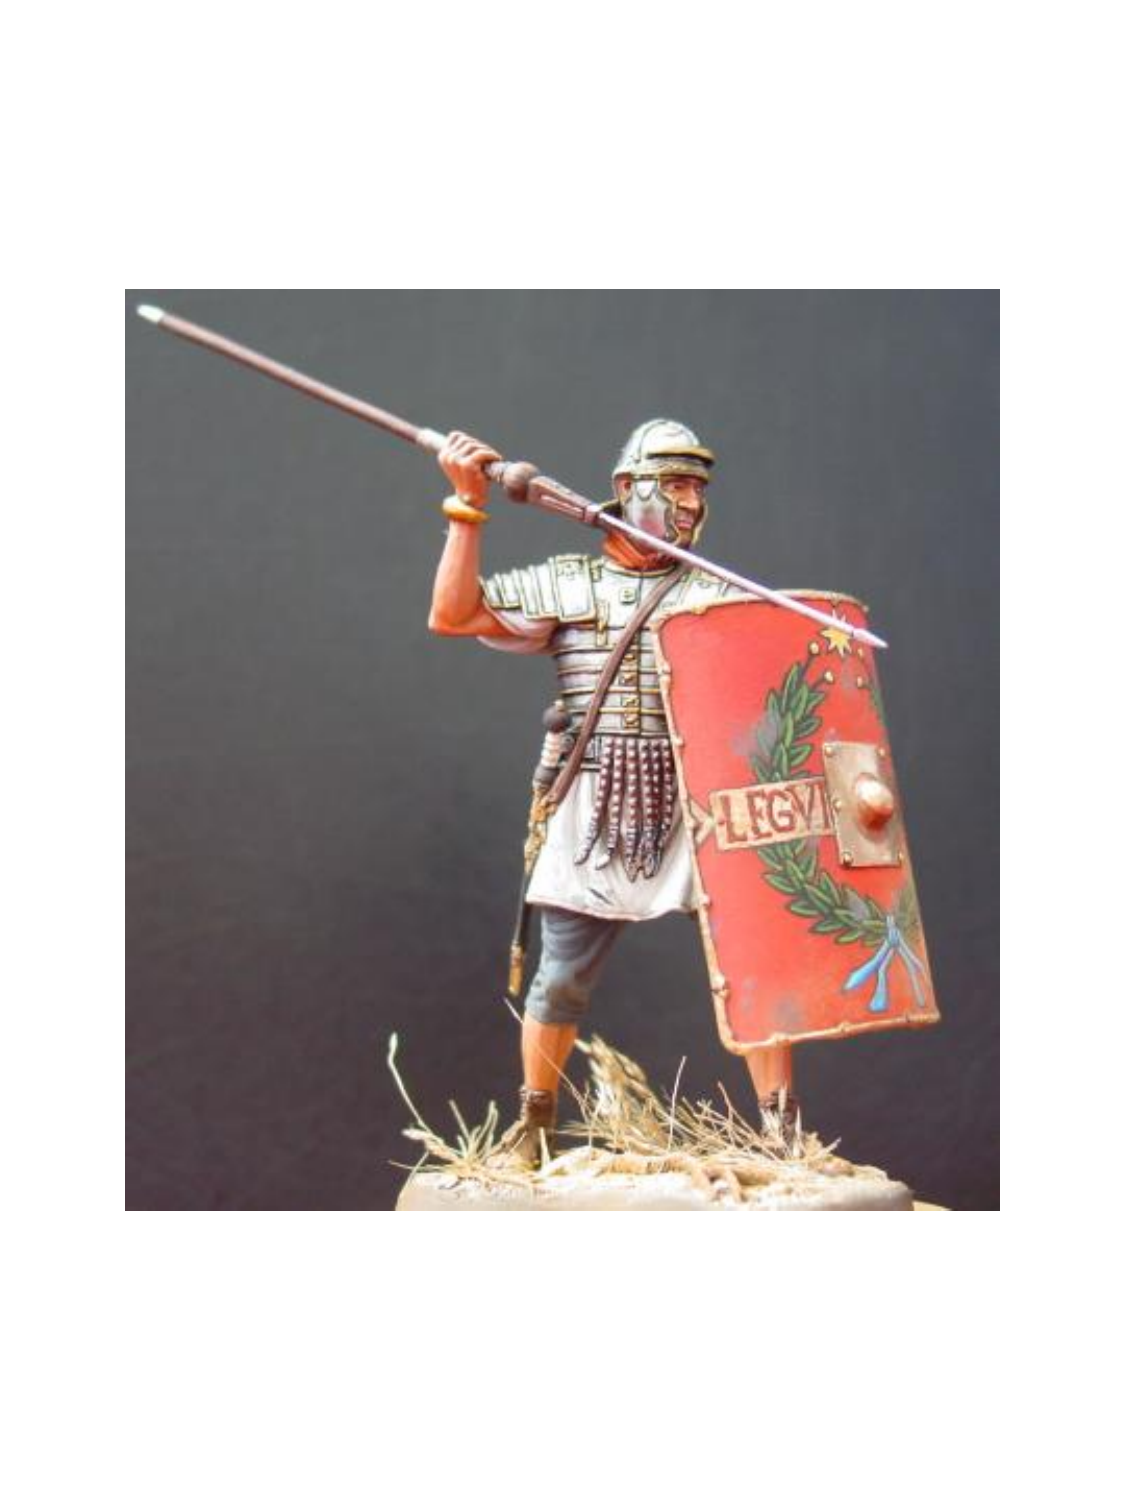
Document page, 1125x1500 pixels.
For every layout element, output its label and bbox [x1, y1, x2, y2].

picture [125, 289, 1000, 1211]
